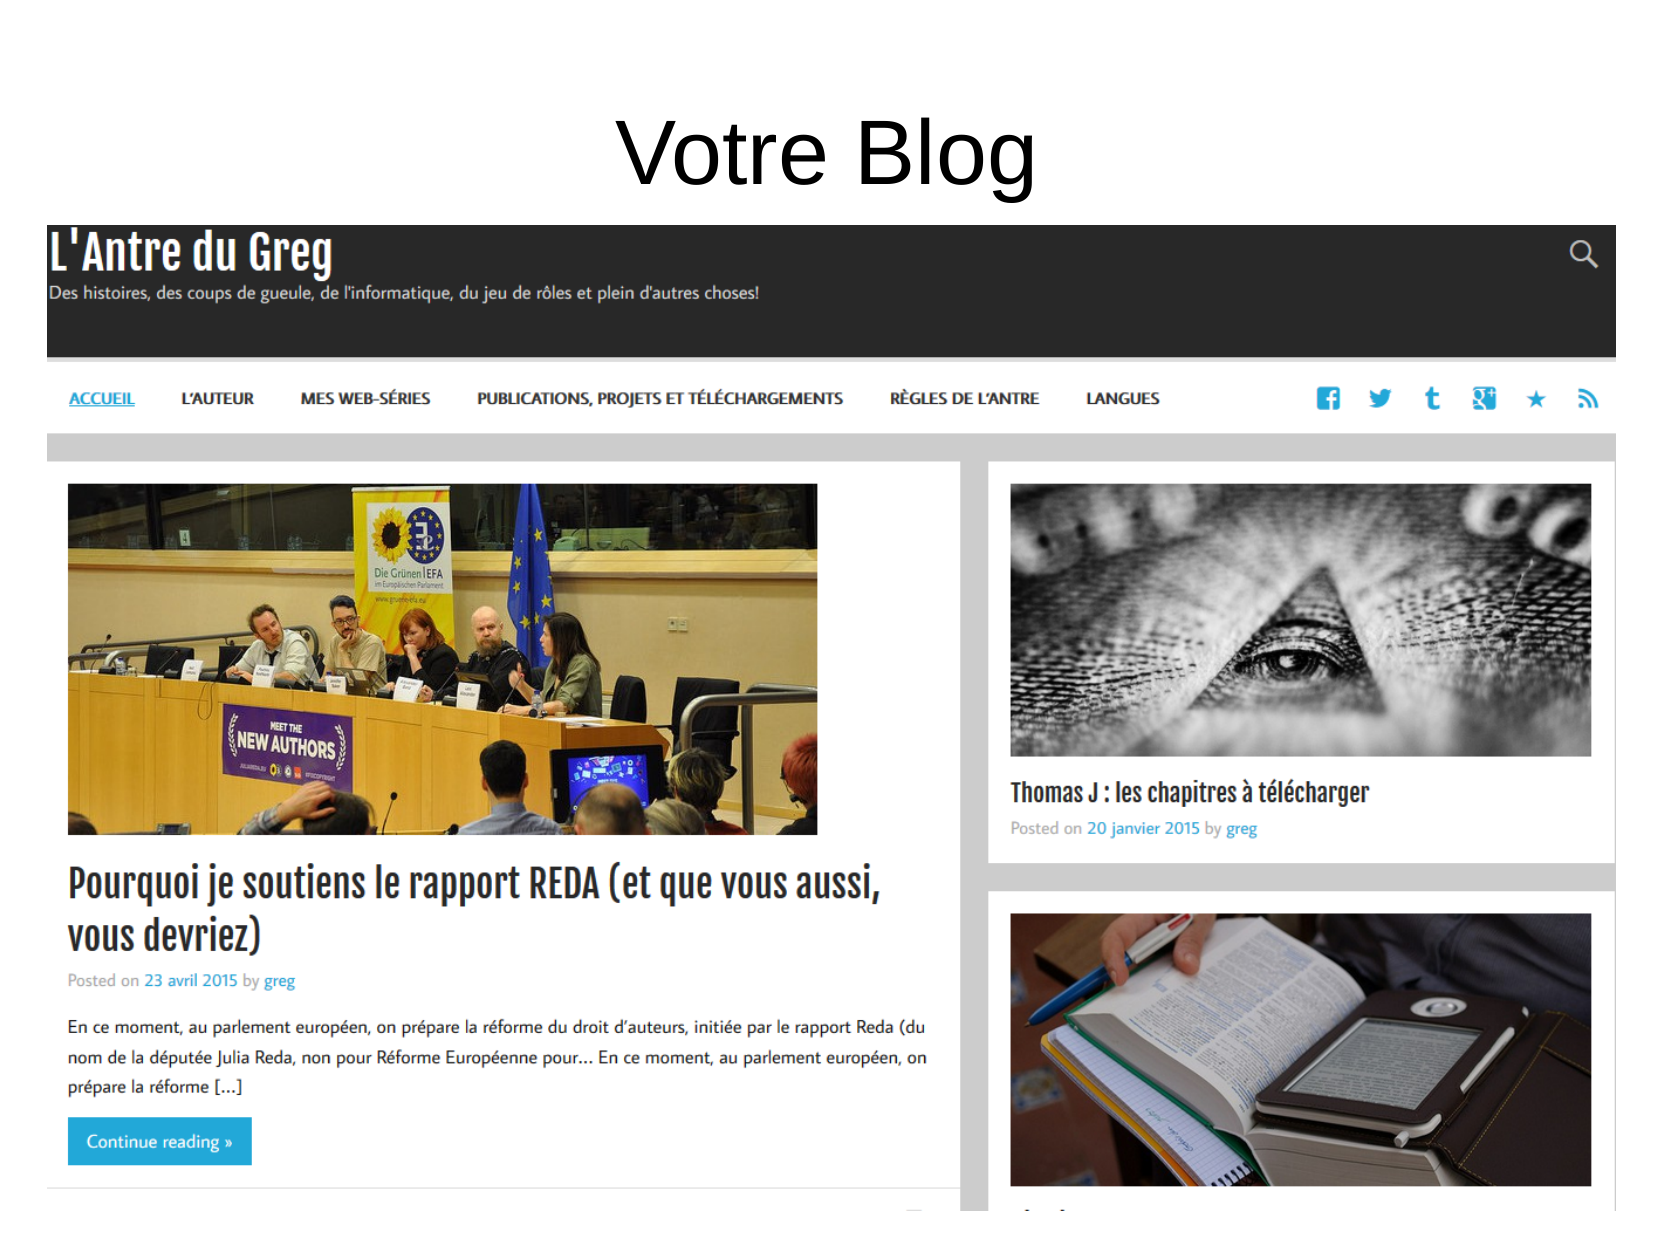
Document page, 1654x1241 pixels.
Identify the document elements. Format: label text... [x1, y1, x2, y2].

title Votre Blog [82, 49, 1571, 225]
picture [47, 225, 1616, 1211]
